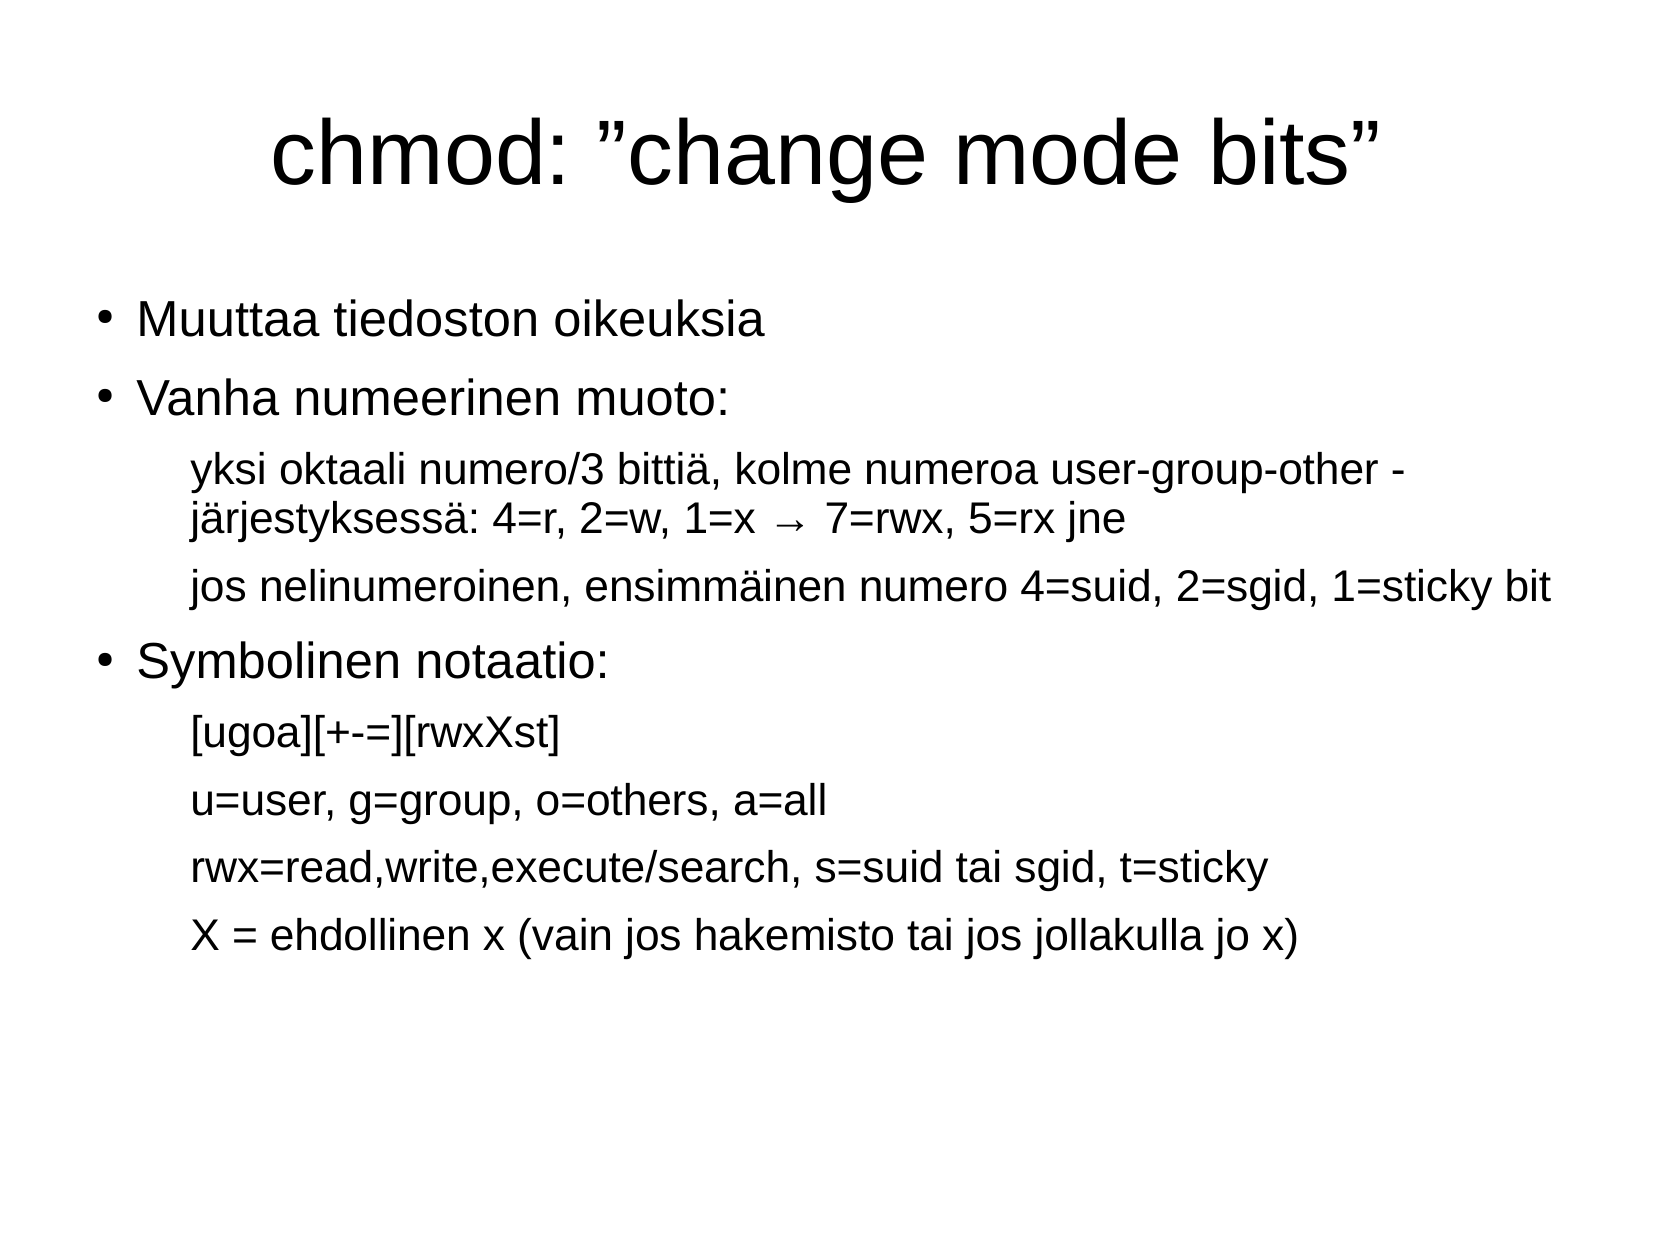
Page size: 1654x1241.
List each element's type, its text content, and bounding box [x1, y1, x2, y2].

list Muuttaa tiedoston oikeuksia Vanha numeerinen muoto: yksi oktaali numero/3 bittiä, kolme numeroa user-group-other -järjestyksessä: 4=r, 2=w, 1=x → 7=rwx, 5=rx jne jos nelinumeroinen, ensimmäinen numero 4=suid, 2=sgid, 1=sticky bit Symbolinen notaatio: [ugoa][+-=][rwxXst] u=user, g=group, o=others, a=all rwx=read,write,execute/search, s=suid tai sgid, t=sticky X = ehdollinen x (vain jos hakemisto tai jos jollakulla jo x) [82, 290, 1571, 1010]
title chmod: ”change mode bits” [82, 49, 1571, 257]
